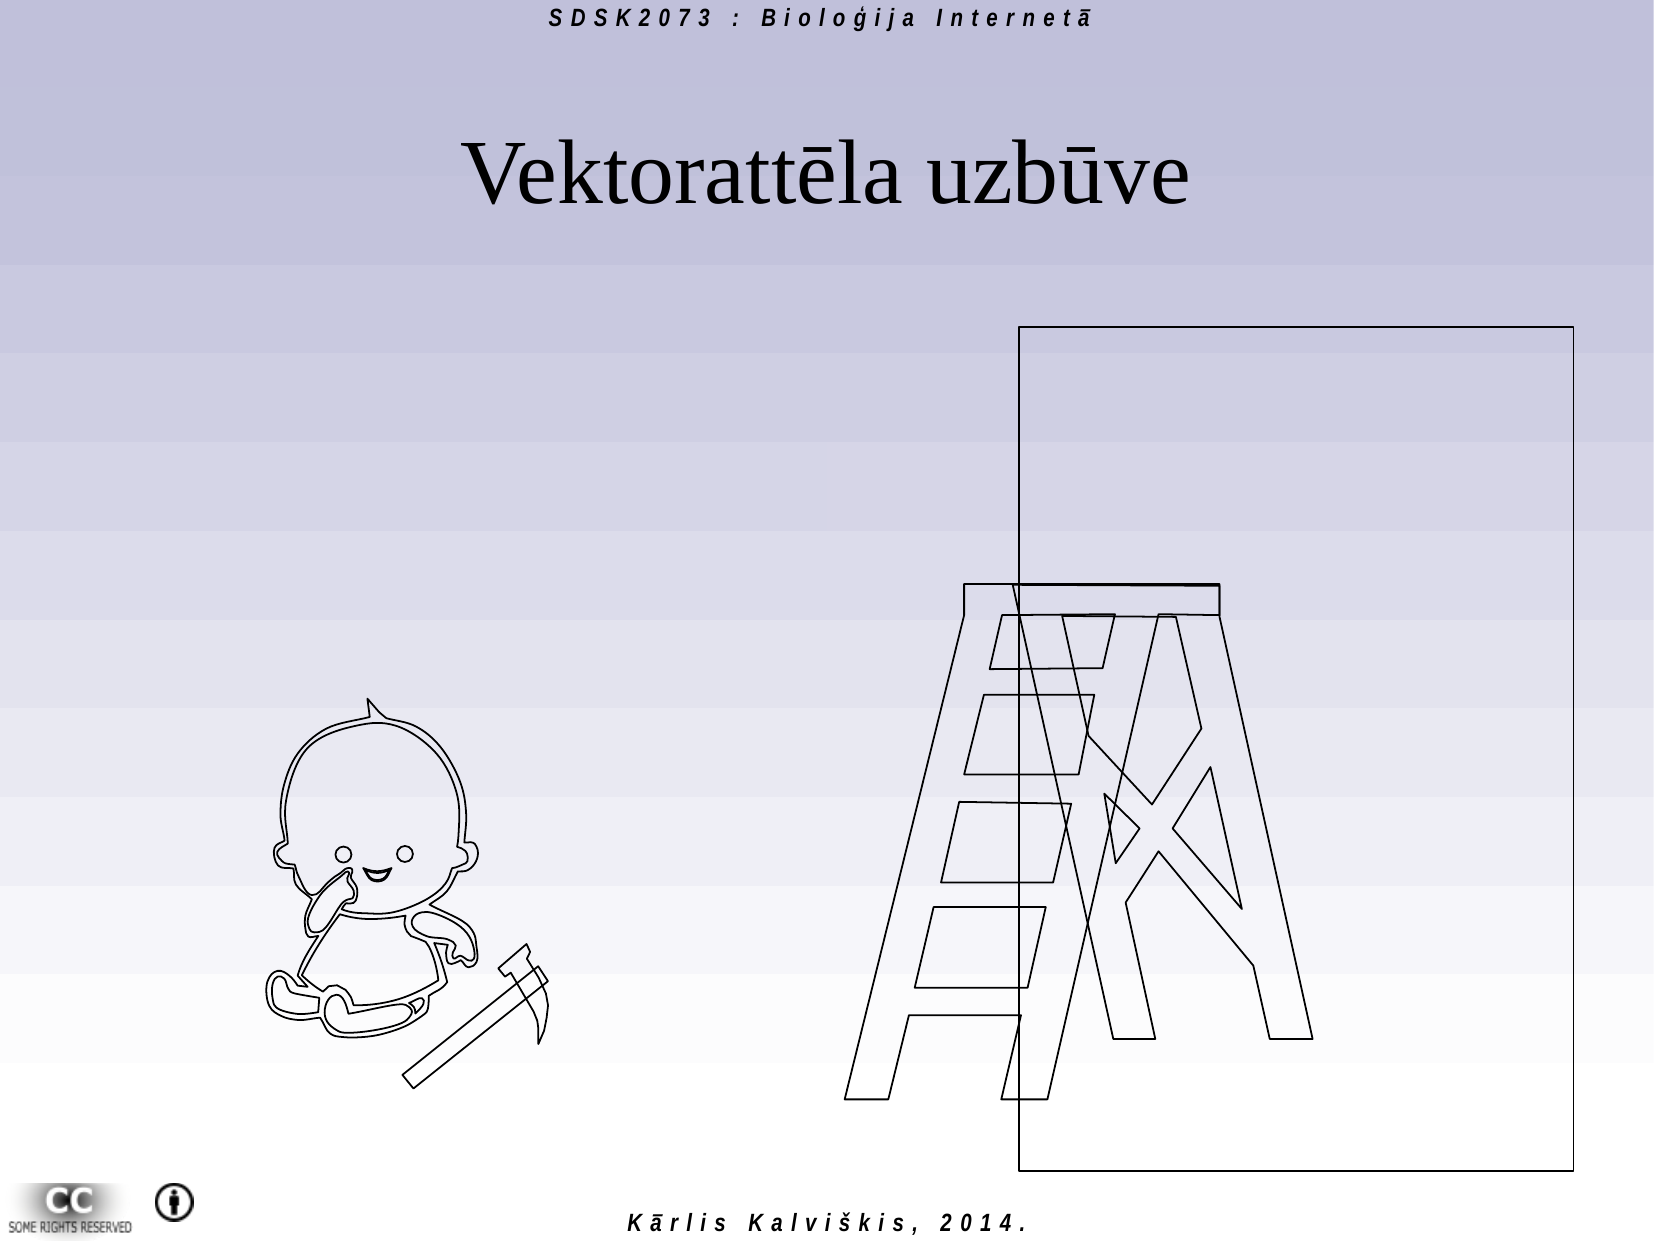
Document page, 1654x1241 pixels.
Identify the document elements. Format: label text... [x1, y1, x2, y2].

title Vektorattēla uzbūve [29, 49, 1625, 296]
picture [0, 0, 1654, 1241]
